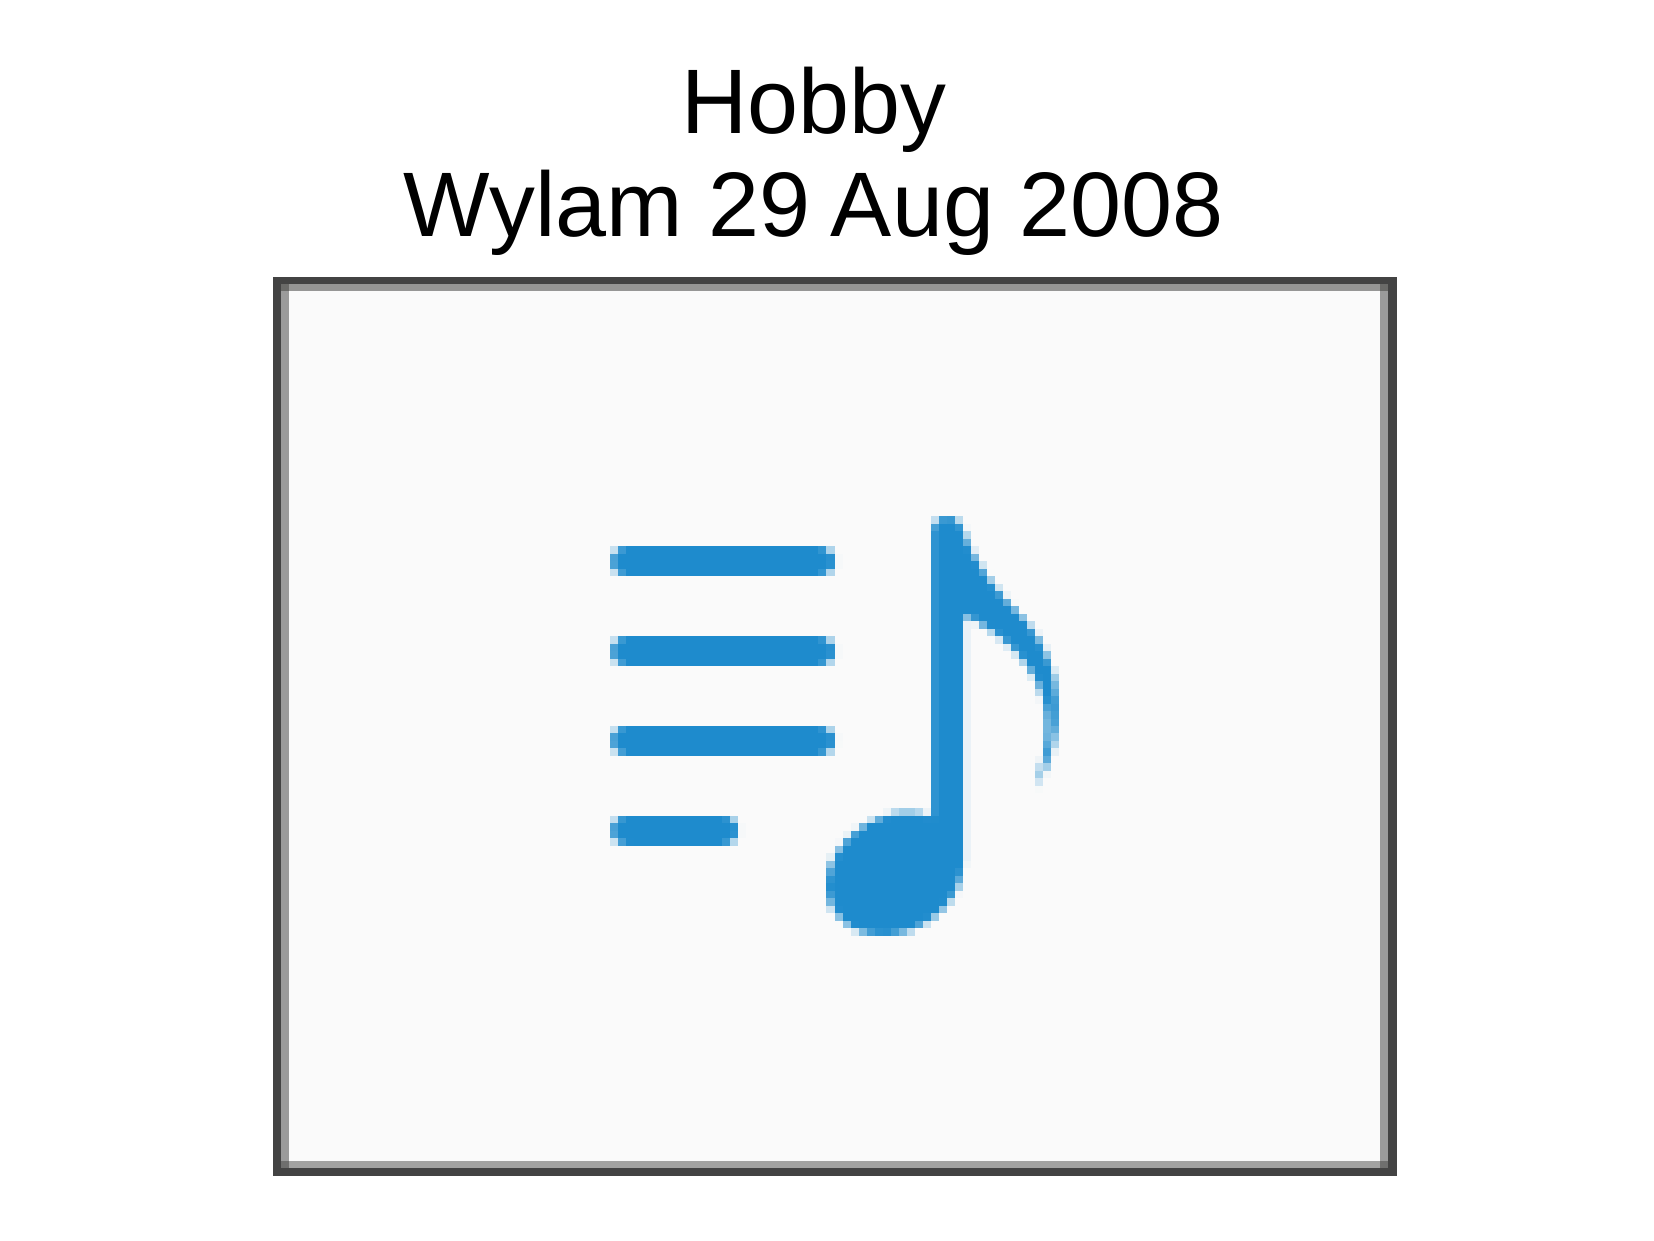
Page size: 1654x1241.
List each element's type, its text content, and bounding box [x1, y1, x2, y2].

text_box [272, 276, 1398, 1177]
title Hobby Wylam 29 Aug 2008 [82, 49, 1571, 257]
